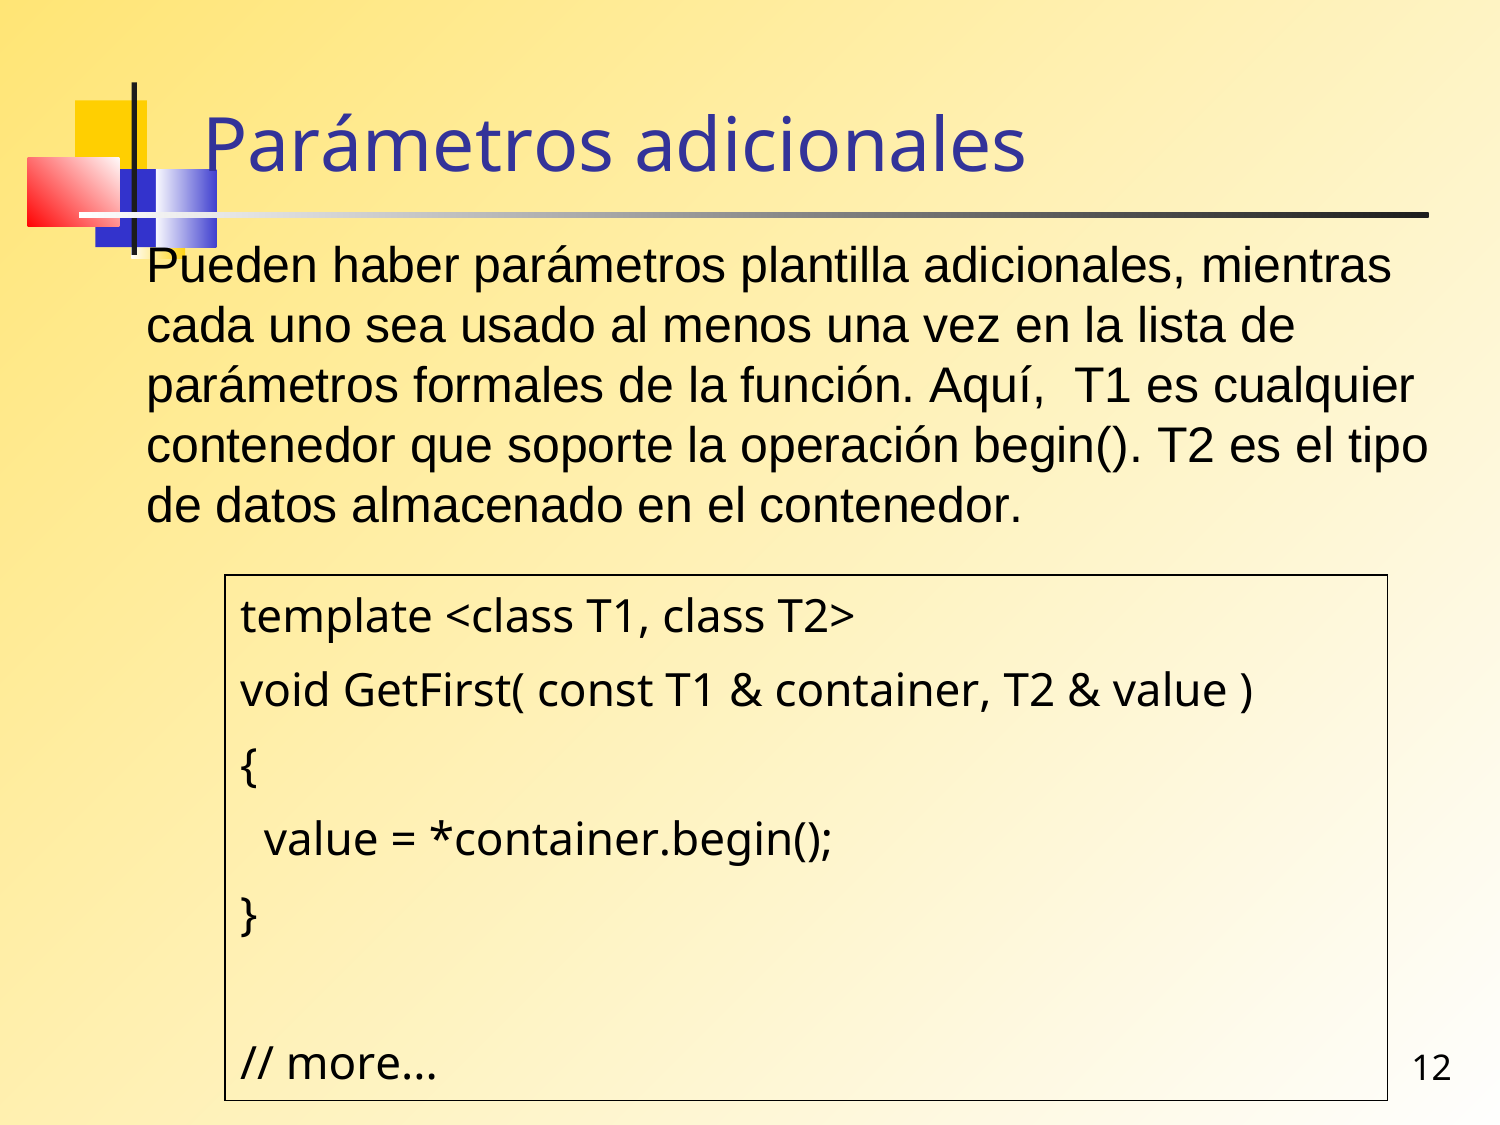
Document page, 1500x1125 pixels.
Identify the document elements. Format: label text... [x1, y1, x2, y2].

title Parámetros adicionales [187, 37, 1466, 201]
text_box Pueden haber parámetros plantilla adicionales, mientras cada uno sea usado al menos una vez en la lista de parámetros formales de la función. Aquí, T1 es cualquier contenedor que soporte la operación begin(). T2 es el tipo de datos almacenado en el contenedor. [112, 224, 1451, 541]
list template <class T1, class T2> void GetFirst( const T1 & container, T2 & value )‏ { value = *container.begin(); } // more... [224, 574, 1388, 1051]
